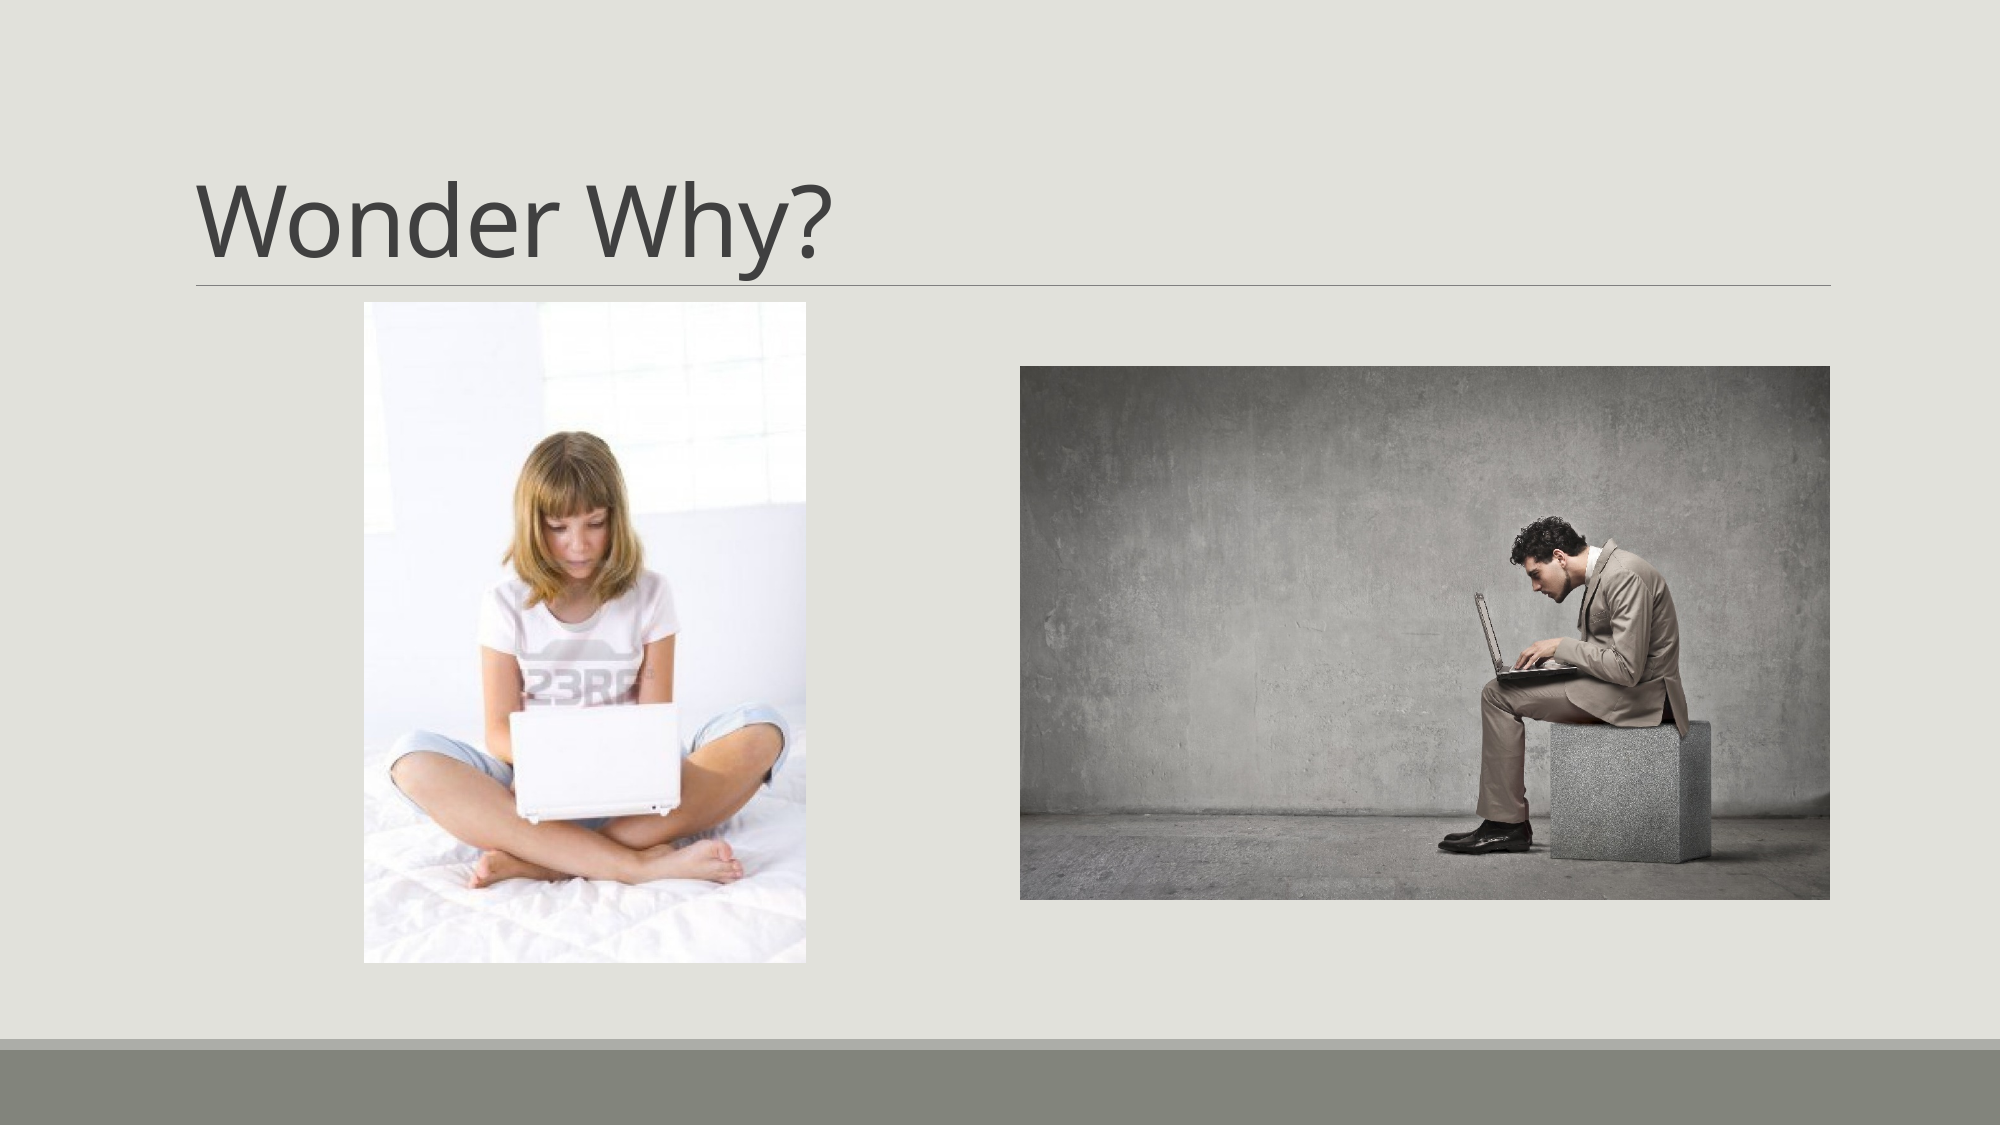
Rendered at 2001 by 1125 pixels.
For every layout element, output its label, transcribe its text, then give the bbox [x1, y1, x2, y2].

picture [364, 302, 806, 963]
title Wonder Why? [180, 47, 1831, 286]
picture [1020, 366, 1830, 900]
